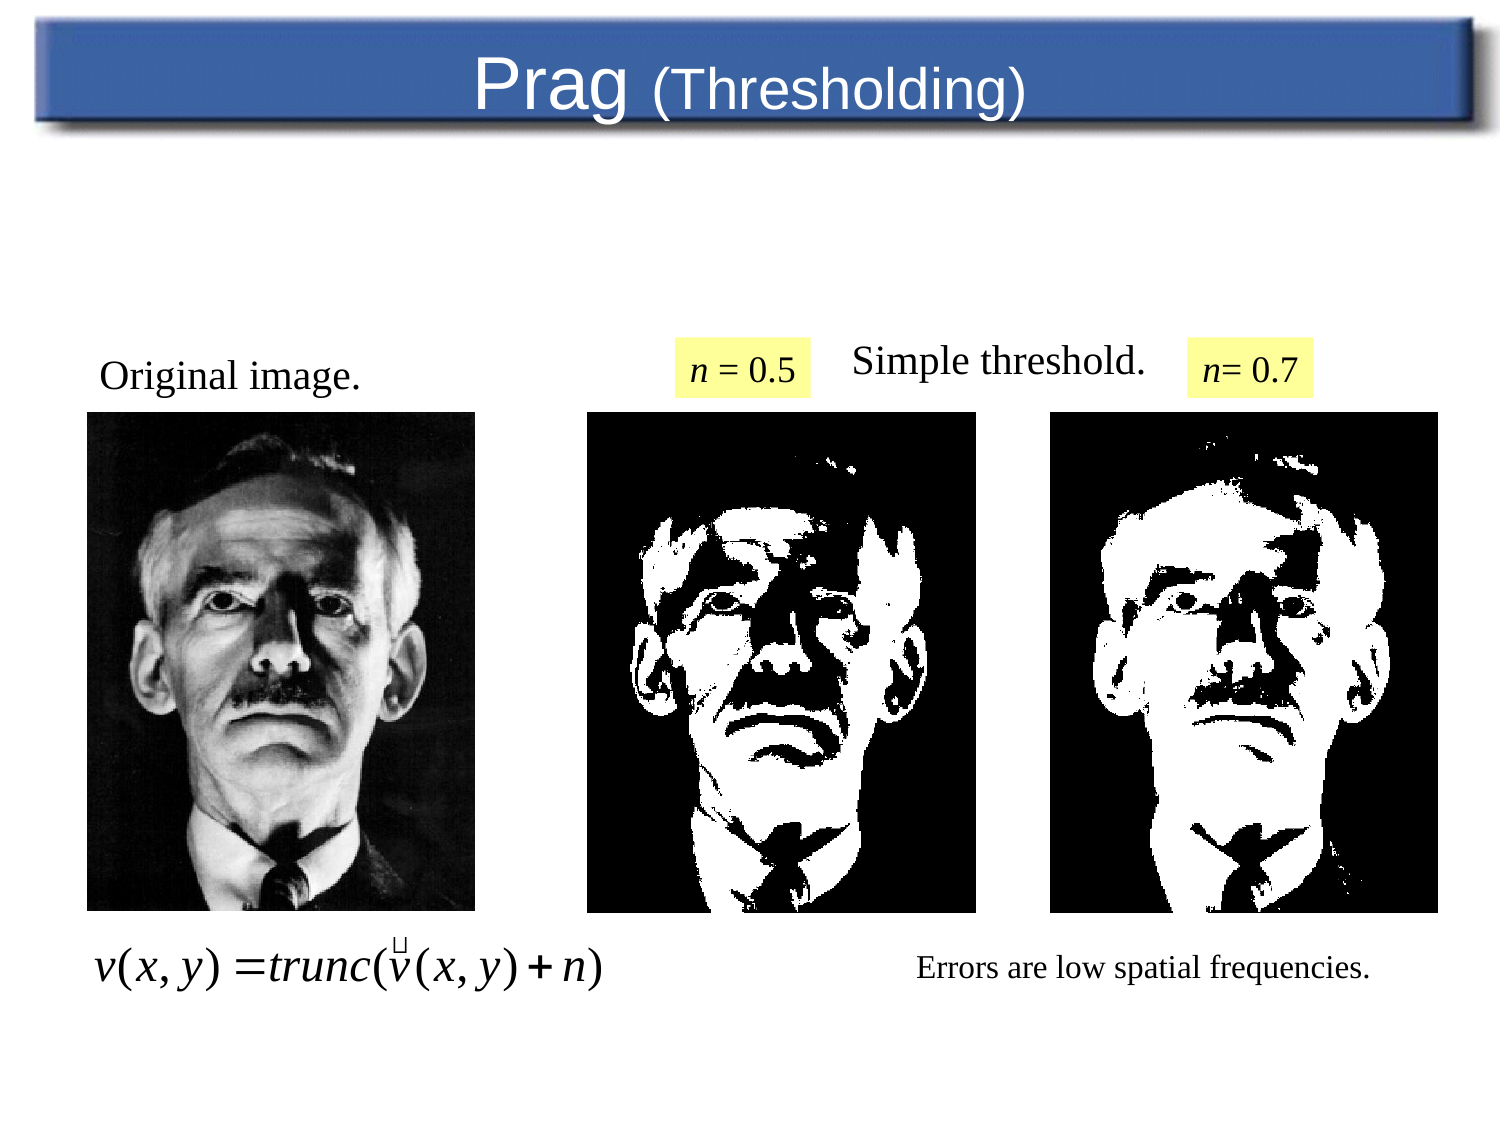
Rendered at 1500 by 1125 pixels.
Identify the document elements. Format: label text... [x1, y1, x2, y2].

picture [33, 14, 1500, 141]
text_box Original image. [84, 339, 377, 406]
title Prag (Thresholding) [75, 26, 1426, 133]
picture [87, 412, 475, 911]
chart [87, 937, 613, 1003]
text_box n= 0.7 [1187, 337, 1314, 398]
text_box Errors are low spatial frequencies. [901, 937, 1387, 993]
picture [1050, 412, 1438, 913]
picture [587, 412, 976, 913]
text_box n = 0.5 [674, 337, 811, 398]
text_box Simple threshold. [836, 324, 1162, 391]
